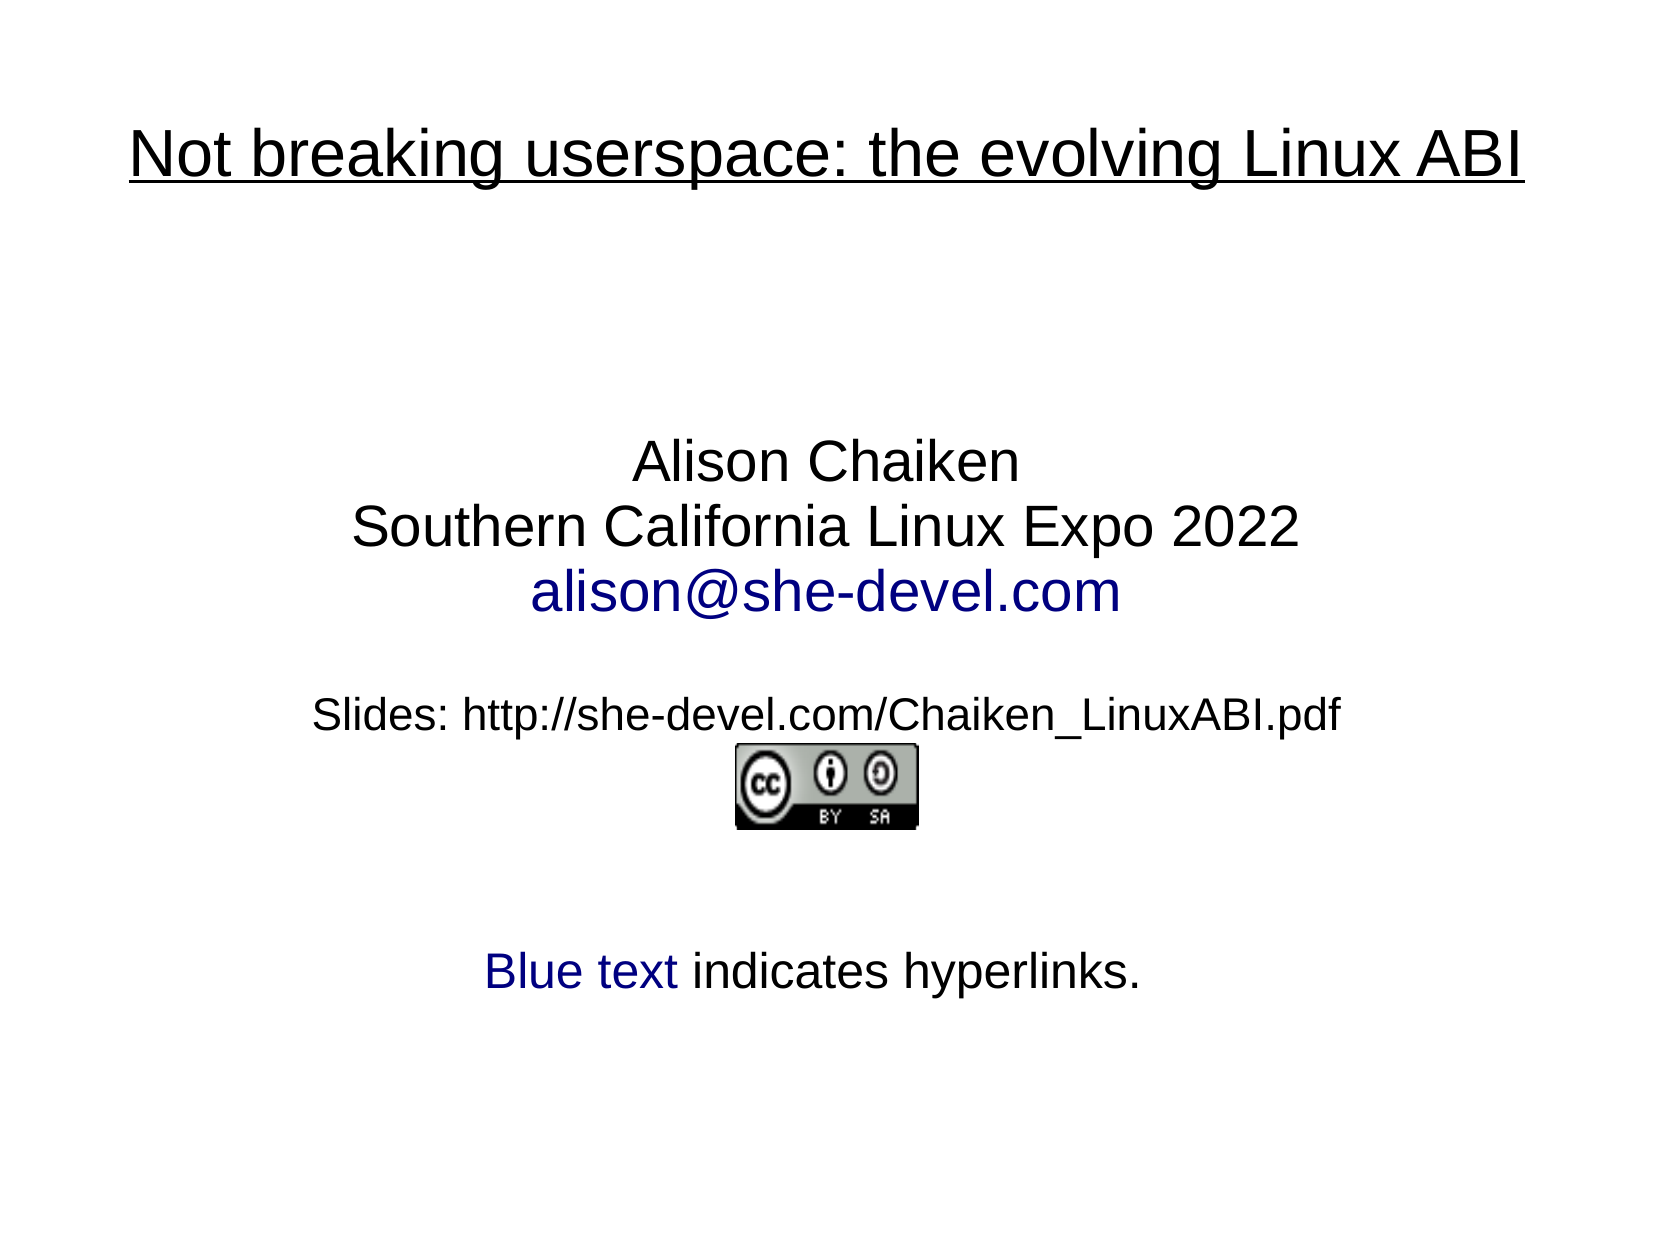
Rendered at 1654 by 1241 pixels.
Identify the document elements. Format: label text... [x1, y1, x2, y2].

subtitle Alison Chaiken Southern California Linux Expo 2022 alison@she-devel.com Slides: http://she-devel.com/Chaiken_LinuxABI.pdf [82, 290, 1571, 1010]
picture [735, 743, 919, 830]
title Not breaking userspace: the evolving Linux ABI [82, 49, 1571, 257]
text_box Blue text indicates hyperlinks. [469, 936, 1180, 1012]
